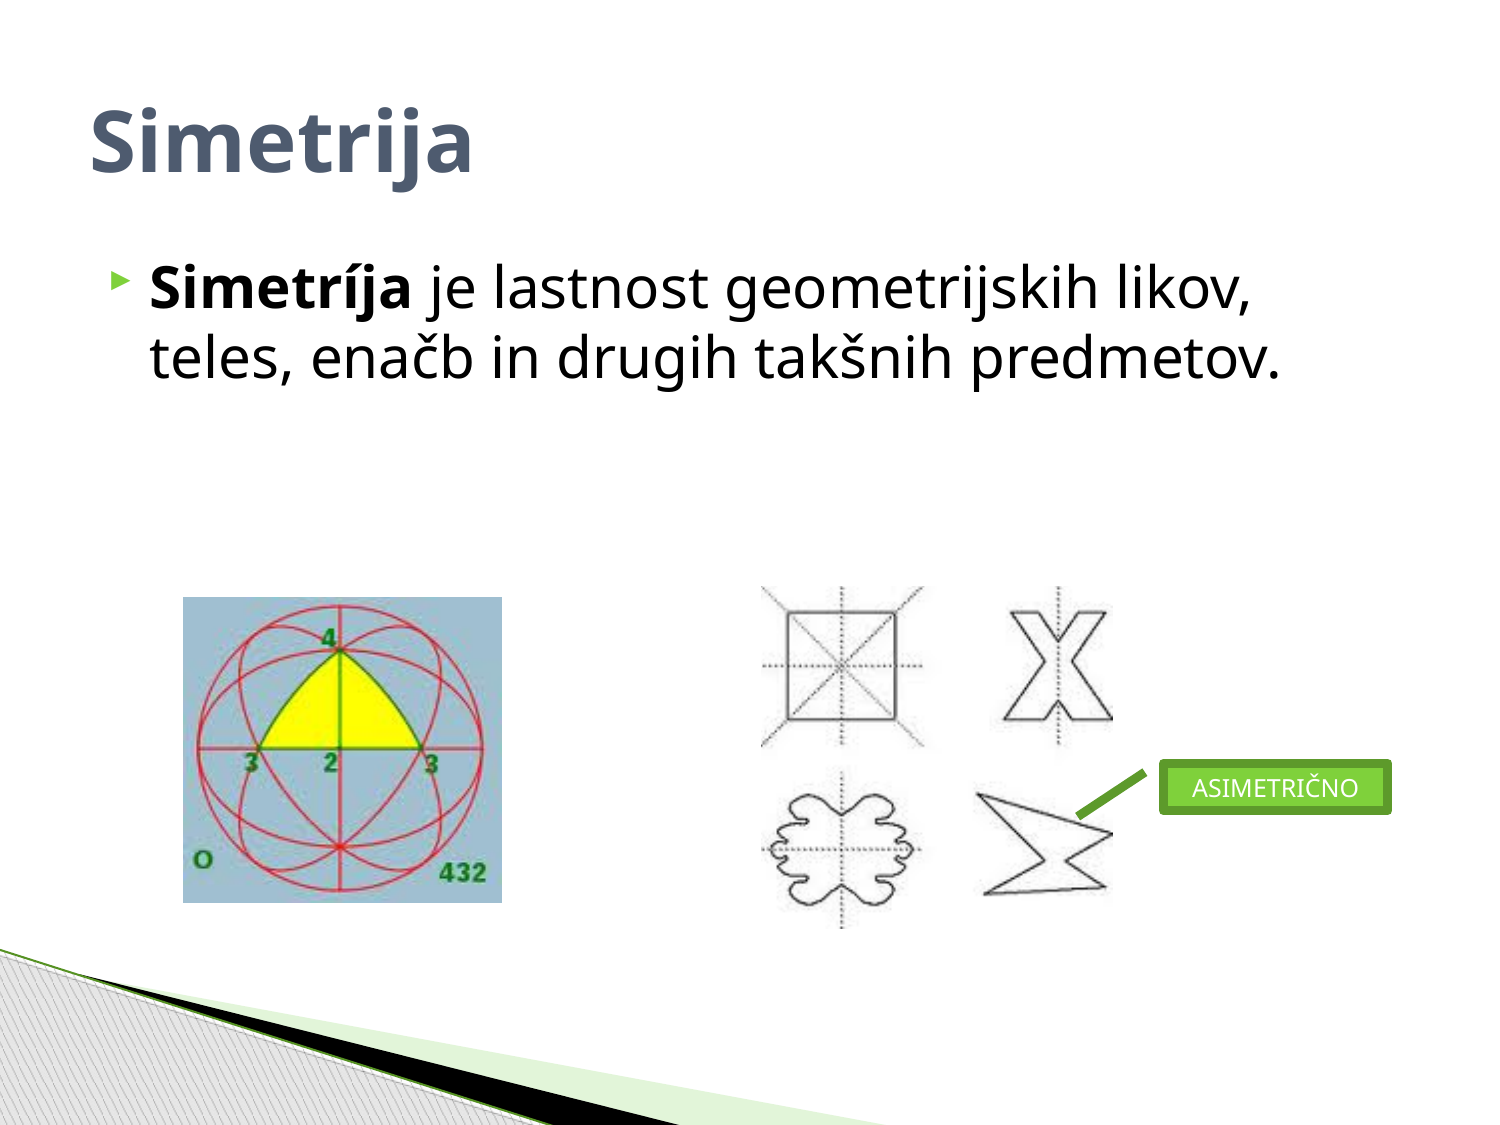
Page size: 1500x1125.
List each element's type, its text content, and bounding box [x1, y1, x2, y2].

text_box ASIMETRIČNO [1164, 763, 1388, 811]
picture [183, 597, 502, 903]
title Simetrija [75, 45, 1425, 233]
picture [761, 586, 1113, 929]
list Simetríja je lastnost geometrijskih likov, teles, enačb in drugih takšnih predmetov. [75, 242, 1425, 986]
